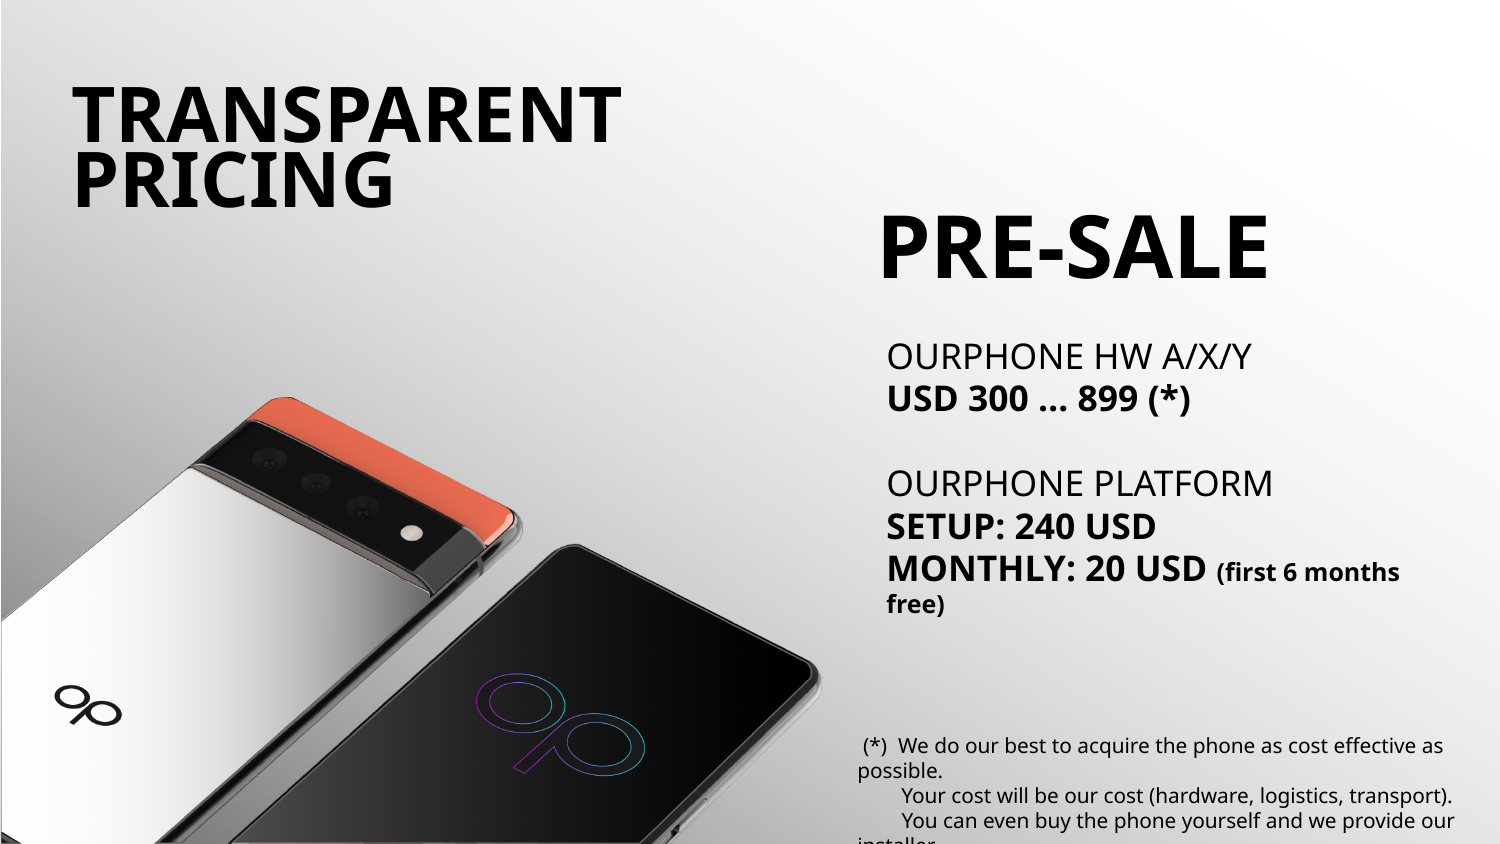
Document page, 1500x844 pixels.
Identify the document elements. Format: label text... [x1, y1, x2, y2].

text_box OURPHONE HW A/X/Y USD 300 … 899 (*) OURPHONE PLATFORM SETUP: 240 USD MONTHLY: 20 USD (first 6 months free) [871, 318, 1449, 436]
text_box TRANSPARENT PRICING [56, 75, 880, 248]
picture [0, 0, 1500, 844]
text_box PRE-SALE [861, 197, 1408, 369]
text_box (*) We do our best to acquire the phone as cost effective as possible. Your cost will be our cost (hardware, logistics, transport). You can even buy the phone yourself and we provide our installer. [842, 717, 1486, 844]
